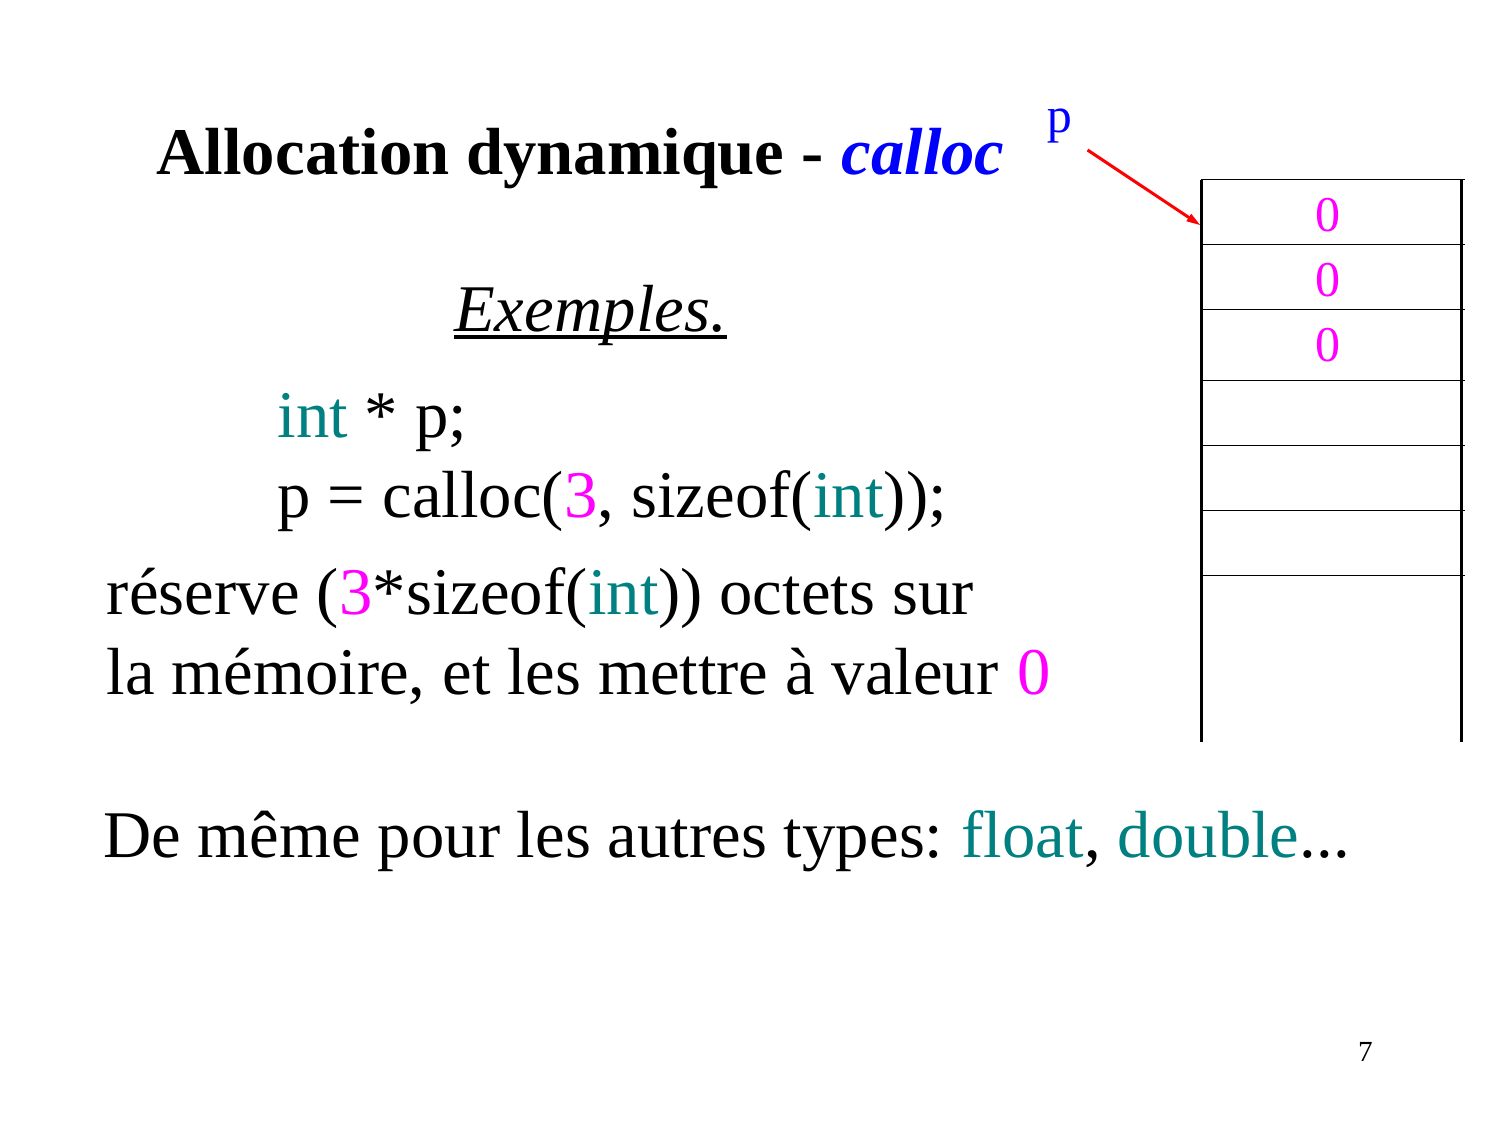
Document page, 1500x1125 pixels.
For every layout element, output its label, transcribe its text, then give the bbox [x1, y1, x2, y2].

text_box int * p; p = calloc(3, sizeof(int)); [195, 363, 962, 539]
text_box Allocation dynamique - calloc [142, 99, 1020, 196]
text_box Exemples. [439, 257, 743, 353]
text_box 0 [1300, 173, 1388, 238]
text_box réserve (3*sizeof(int)) octets sur la mémoire, et les mettre à valeur 0 [92, 540, 1066, 716]
text_box p [1032, 75, 1108, 150]
text_box 0 [1300, 238, 1388, 303]
text_box De même pour les autres types: float, double... [88, 782, 1366, 879]
text_box 0 [1300, 303, 1388, 379]
